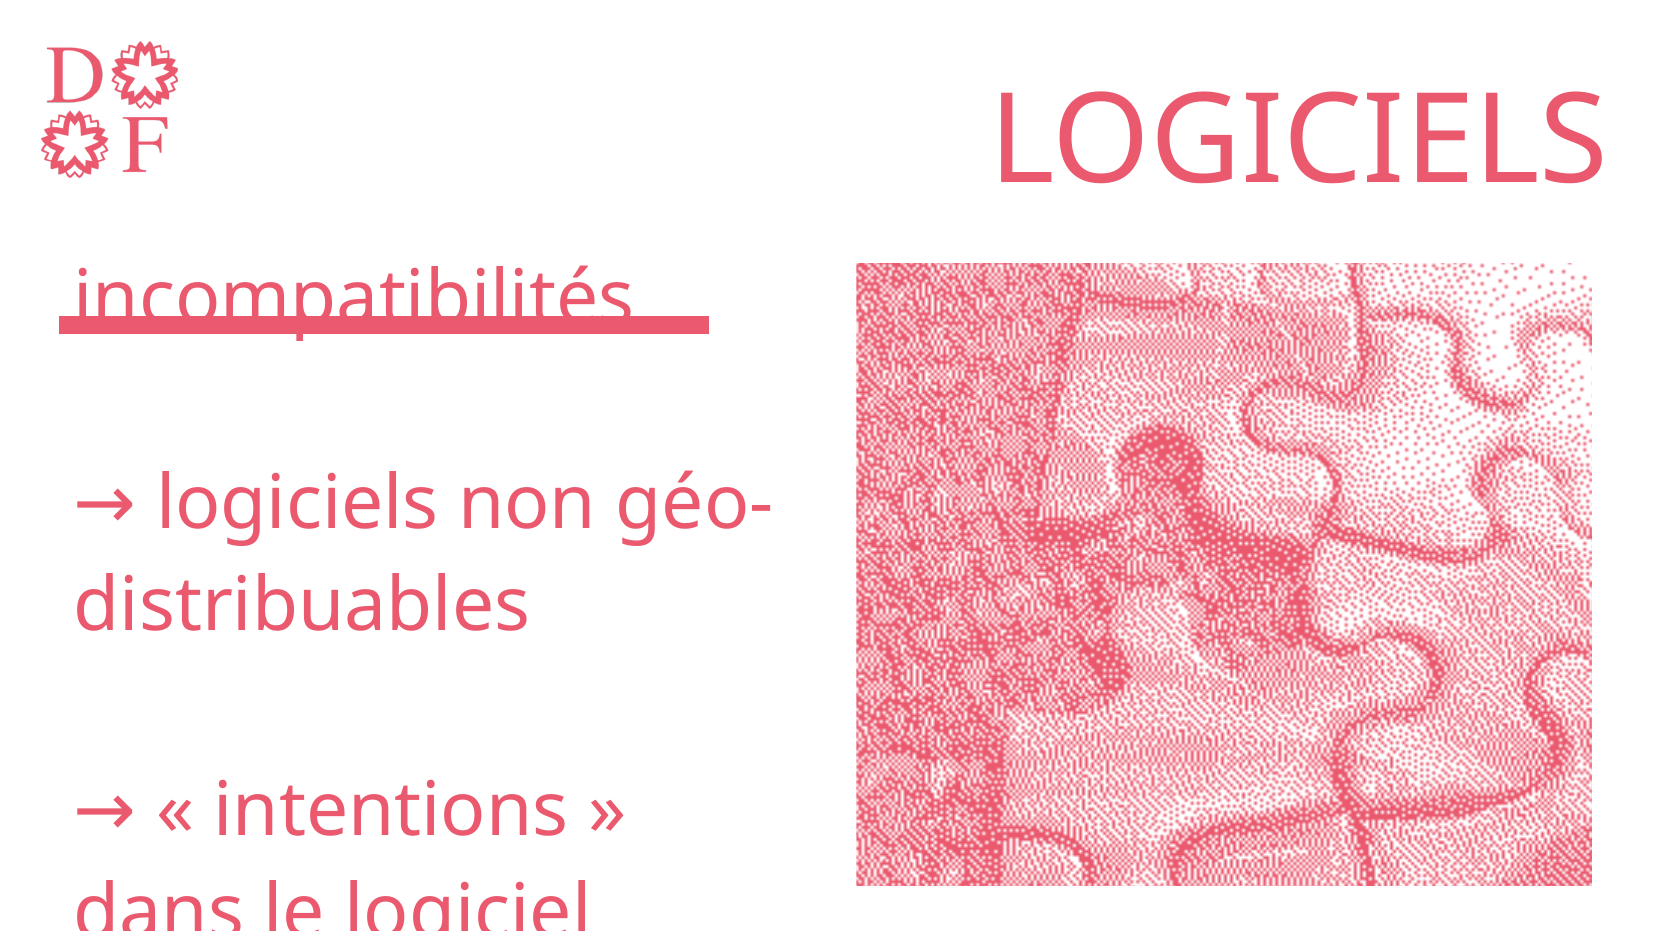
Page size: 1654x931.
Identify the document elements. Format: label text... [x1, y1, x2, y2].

text_box incompatibilités → logiciels non géo-distribuables → « intentions » dans le logiciel contradictoires [59, 236, 827, 931]
text_box LOGICIELS [147, 41, 1625, 189]
picture [856, 263, 1592, 886]
picture [41, 41, 178, 178]
